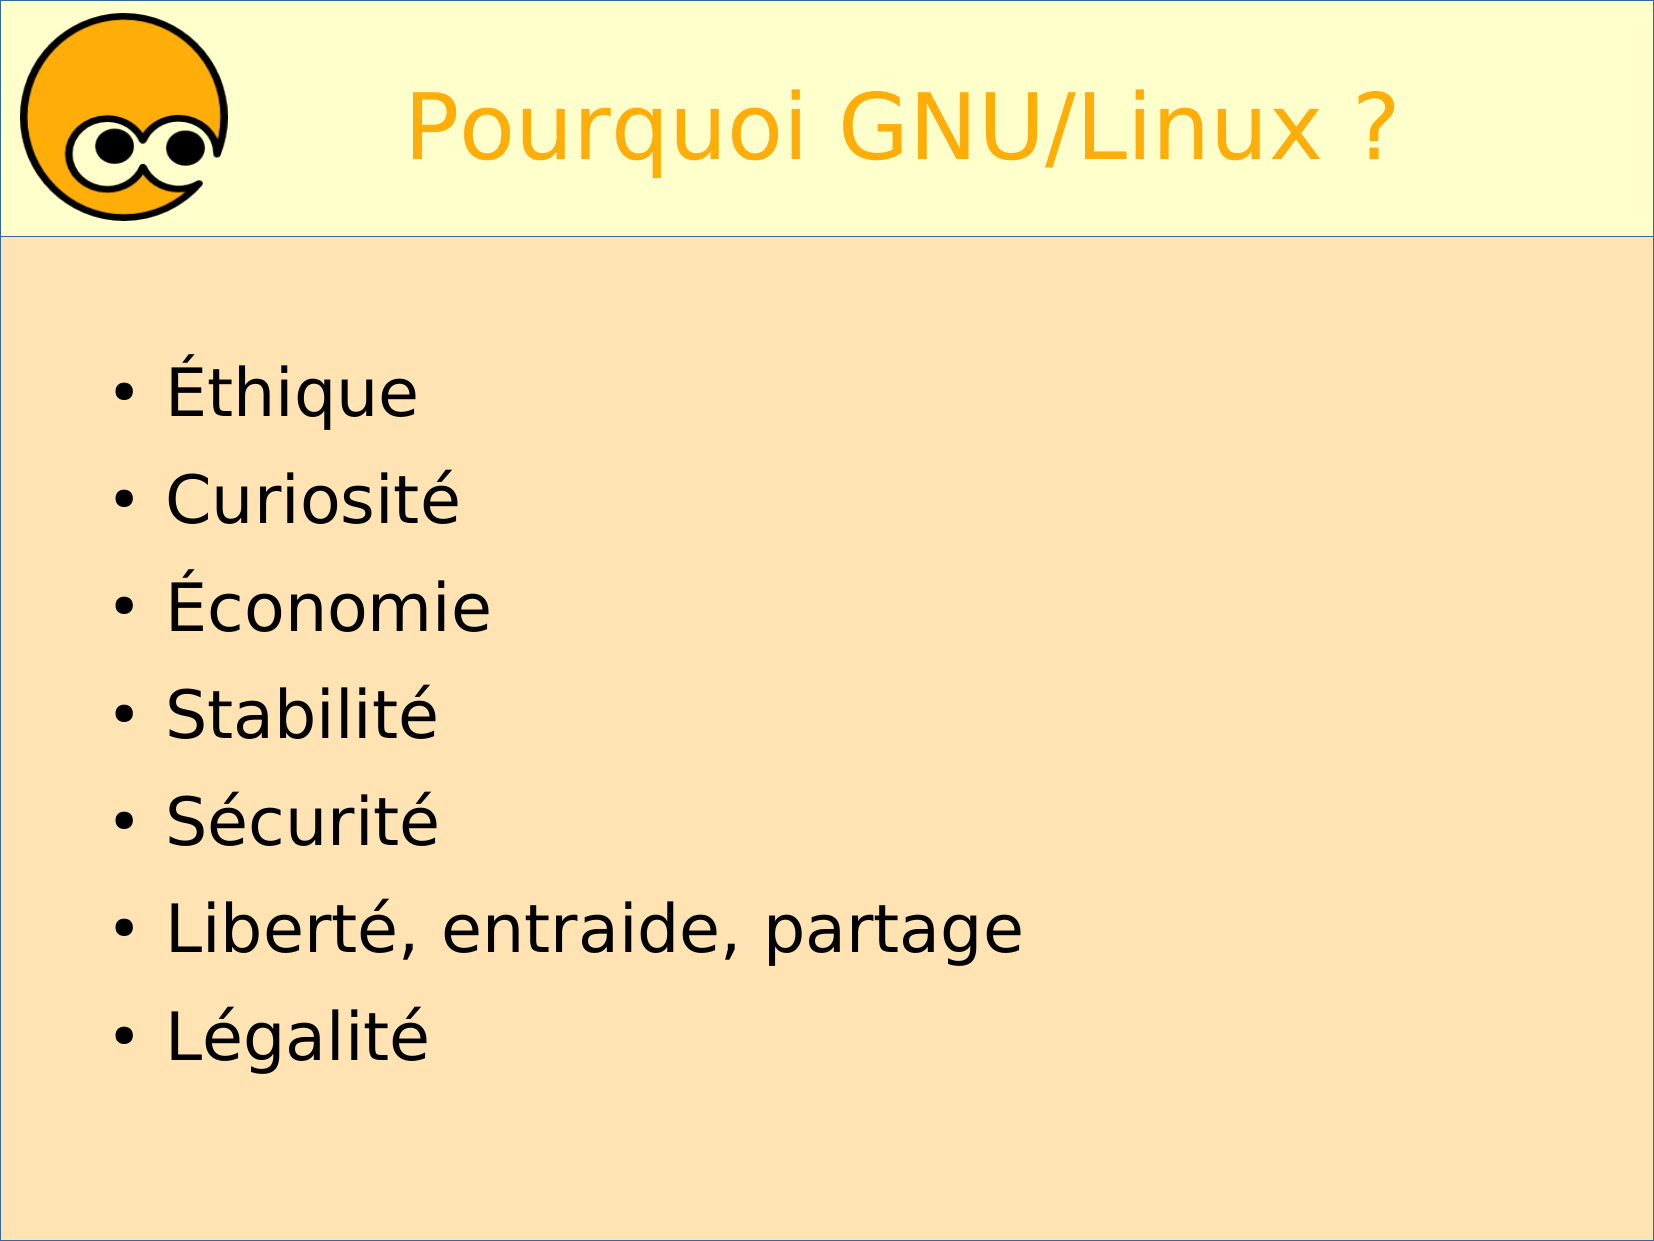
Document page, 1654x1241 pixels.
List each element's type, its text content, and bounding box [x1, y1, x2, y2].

title Pourquoi GNU/Linux ? [236, 49, 1571, 207]
list Éthique Curiosité Économie Stabilité Sécurité Liberté, entraide, partage Légalité [76, 354, 1565, 1173]
picture [20, 13, 228, 221]
